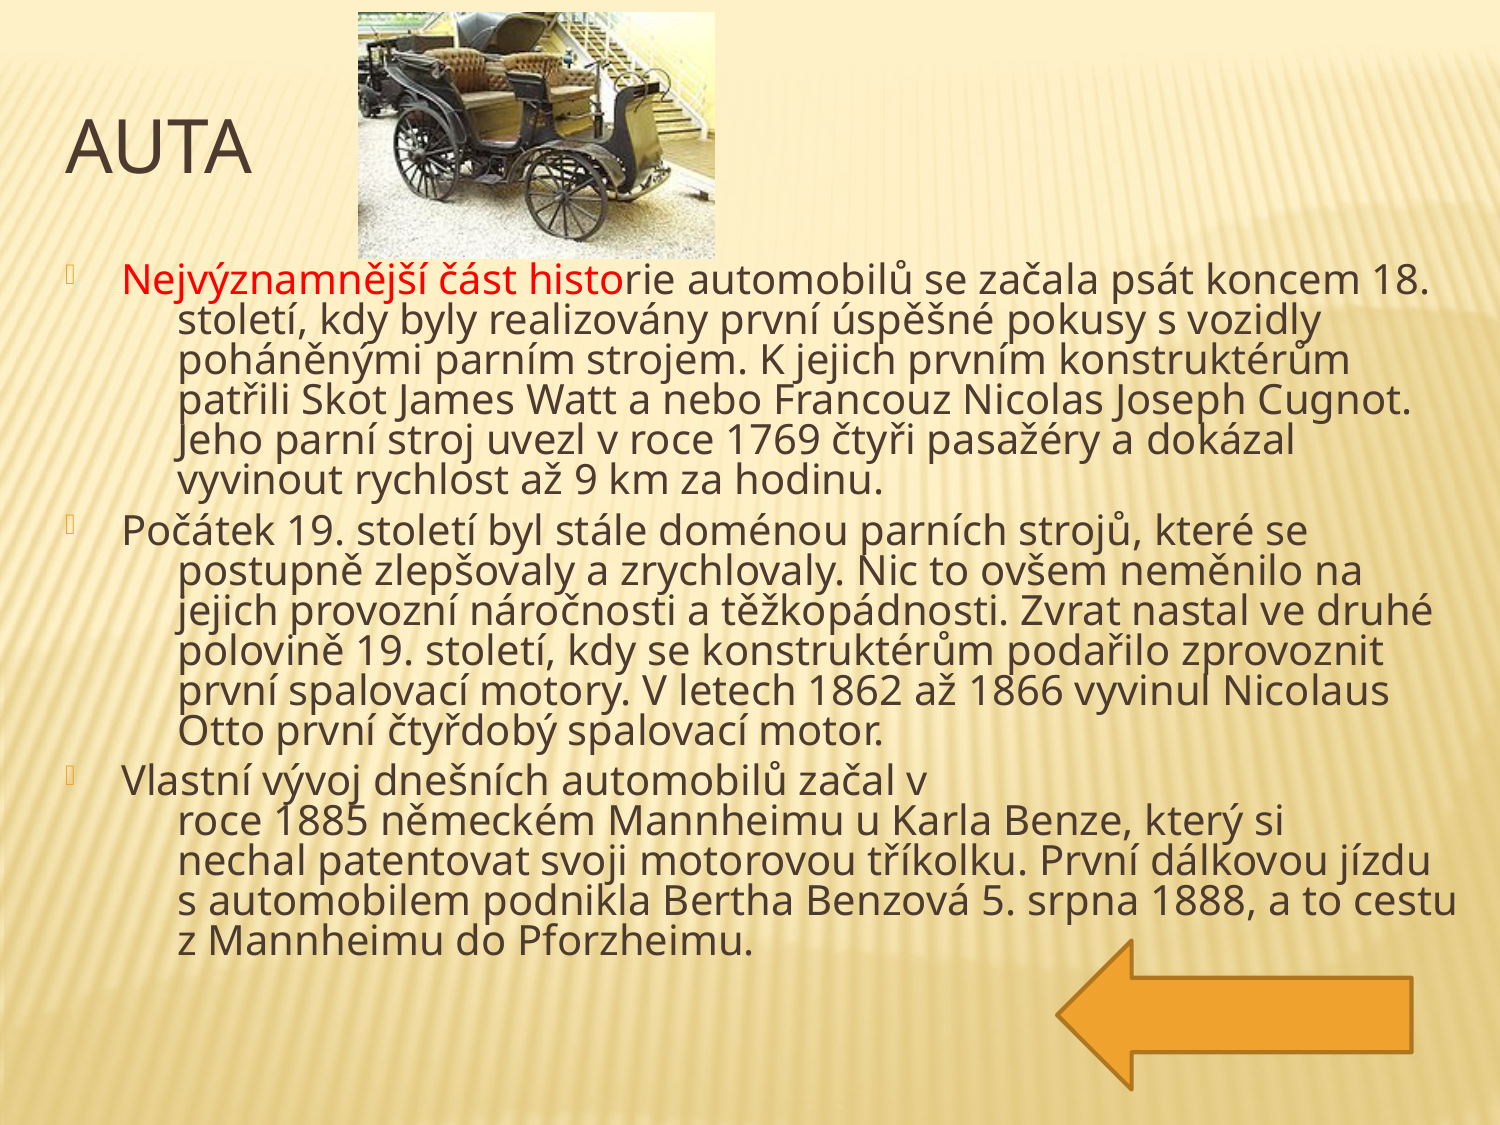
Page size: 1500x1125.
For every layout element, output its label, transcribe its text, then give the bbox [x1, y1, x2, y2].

picture [358, 12, 715, 75]
picture [358, 213, 715, 254]
title Auta [50, 75, 1476, 213]
text_box [1057, 940, 1412, 1090]
list Nejvýznamnější část historie automobilů se začala psát koncem 18. století, kdy byly realizovány první úspěšné pokusy s vozidly poháněnými parním strojem. K jejich prvním konstruktérům patřili Skot James Watt a nebo Francouz Nicolas Joseph Cugnot. Jeho parní stroj uvezl v roce 1769 čtyři pasažéry a dokázal vyvinout rychlost až 9 km za hodinu. Počátek 19. století byl stále doménou parních strojů, které se postupně zlepšovaly a zrychlovaly. Nic to ovšem neměnilo na jejich provozní náročnosti a těžkopádnosti. Zvrat nastal ve druhé polovině 19. století, kdy se konstruktérům podařilo zprovoznit první spalovací motory. V letech 1862 až 1866 vyvinul Nicolaus Otto první čtyřdobý spalovací motor. Vlastní vývoj dnešních automobilů začal v roce 1885 německém Mannheimu u Karla Benze, který si nechal patentovat svoji motorovou tříkolku. První dálkovou jízdu s automobilem podnikla Bertha Benzová 5. srpna 1888, a to cestu z Mannheimu do Pforzheimu. [50, 254, 1476, 998]
